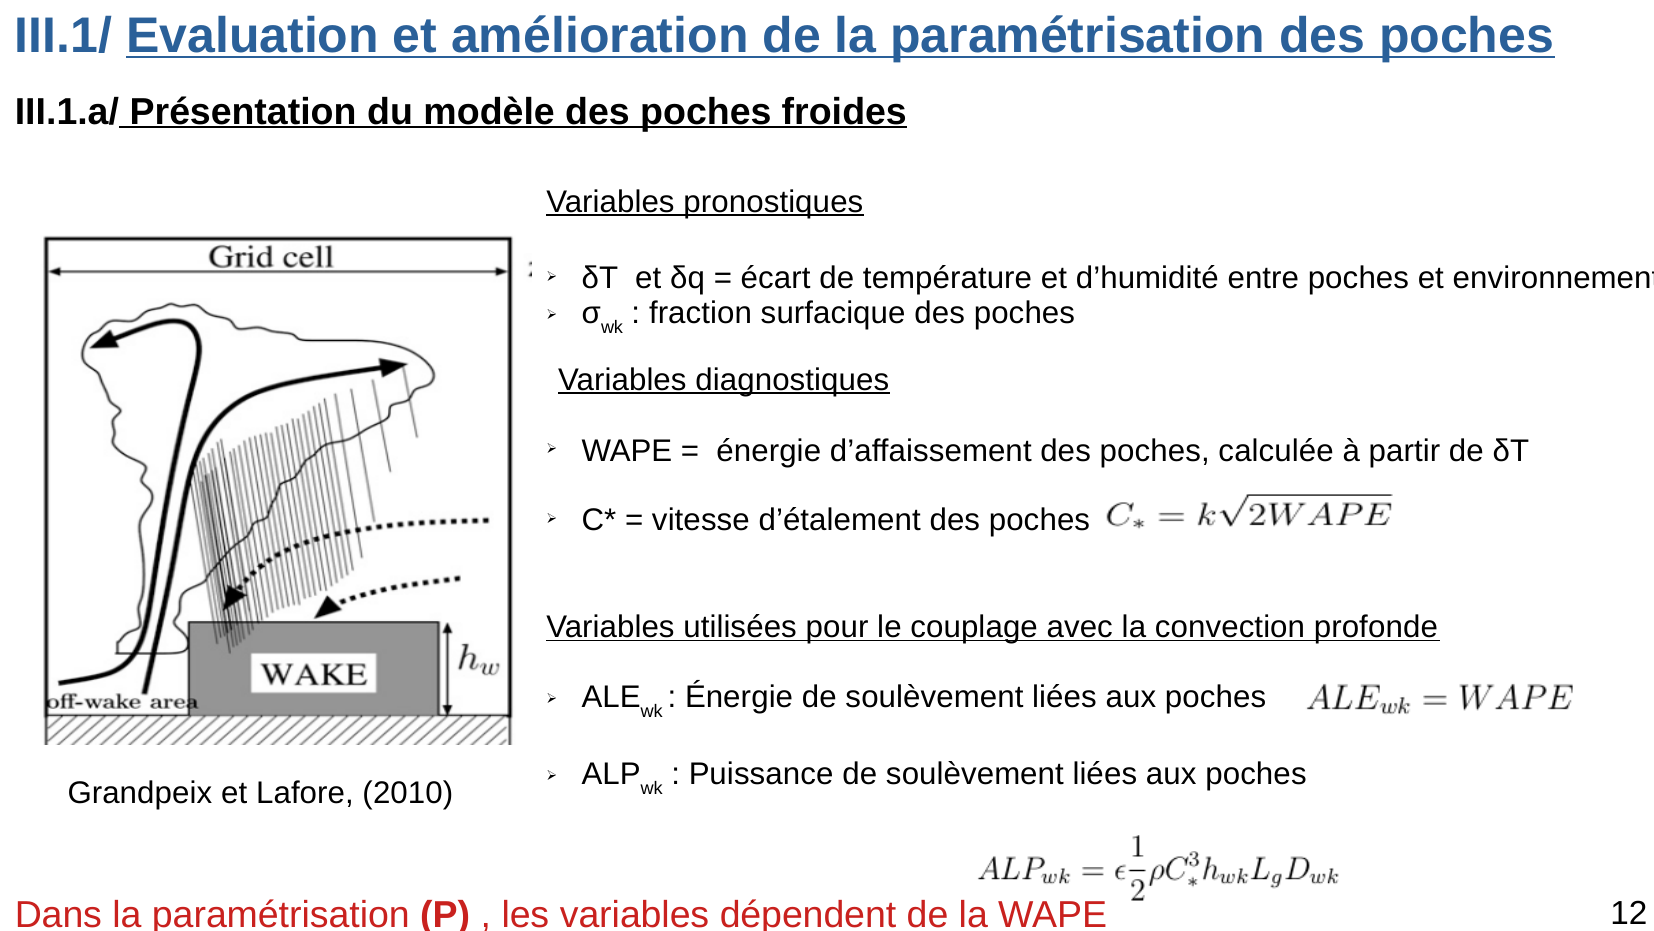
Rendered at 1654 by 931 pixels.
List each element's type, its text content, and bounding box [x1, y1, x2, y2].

text_box III.1/ Evaluation et amélioration de la paramétrisation des poches [0, 0, 1654, 83]
text_box Variables pronostiques δT et δq = écart de température et d’humidité entre poches et environnement σwk : fraction surfacique des poches [531, 154, 1654, 477]
text_box 12 [1595, 887, 1654, 931]
text_box Grandpeix et Lafore, (2010) [35, 767, 520, 828]
text_box III.1.a/ Présentation du modèle des poches froides [0, 83, 1654, 154]
text_box WAPE = énergie d’affaissement des poches, calculée à partir de δT C* = vitesse d’étalement des poches [531, 425, 1619, 615]
text_box Variables diagnostiques [543, 354, 1335, 404]
text_box Dans la paramétrisation (P) , les variables dépendent de la WAPE [0, 885, 1158, 931]
picture [968, 814, 1364, 910]
picture [1290, 661, 1583, 737]
picture [23, 227, 531, 745]
text_box Variables utilisées pour le couplage avec la convection profonde ALEwk : Énergie de soulèvement liées aux poches ALPwk : Puissance de soulèvement liées aux poches [531, 615, 1560, 931]
